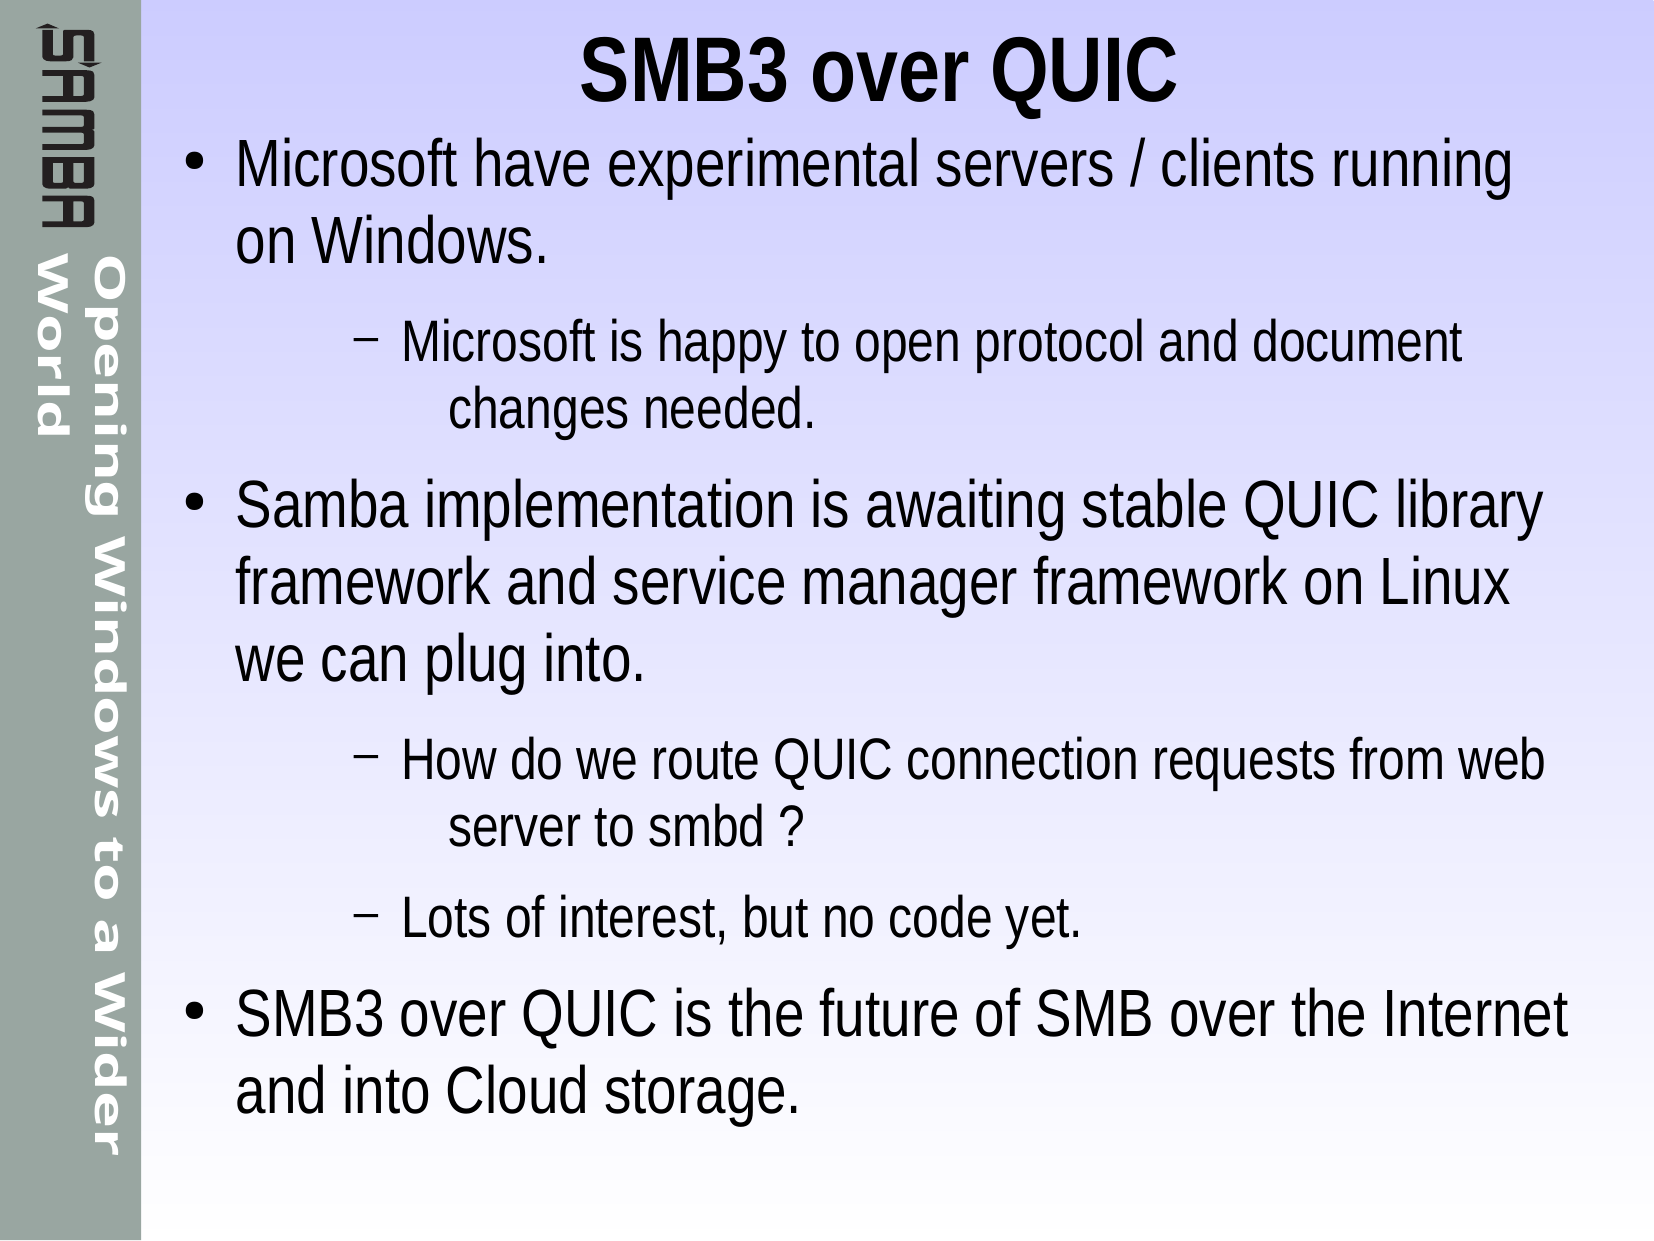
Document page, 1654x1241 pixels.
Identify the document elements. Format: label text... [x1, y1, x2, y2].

list Microsoft have experimental servers / clients running on Windows. Microsoft is happy to open protocol and document changes needed. Samba implementation is awaiting stable QUIC library framework and service manager framework on Linux we can plug into. How do we route QUIC connection requests from web server to smbd ? Lots of interest, but no code yet. SMB3 over QUIC is the future of SMB over the Internet and into Cloud storage. [165, 124, 1578, 1241]
title SMB3 over QUIC [173, 15, 1586, 122]
